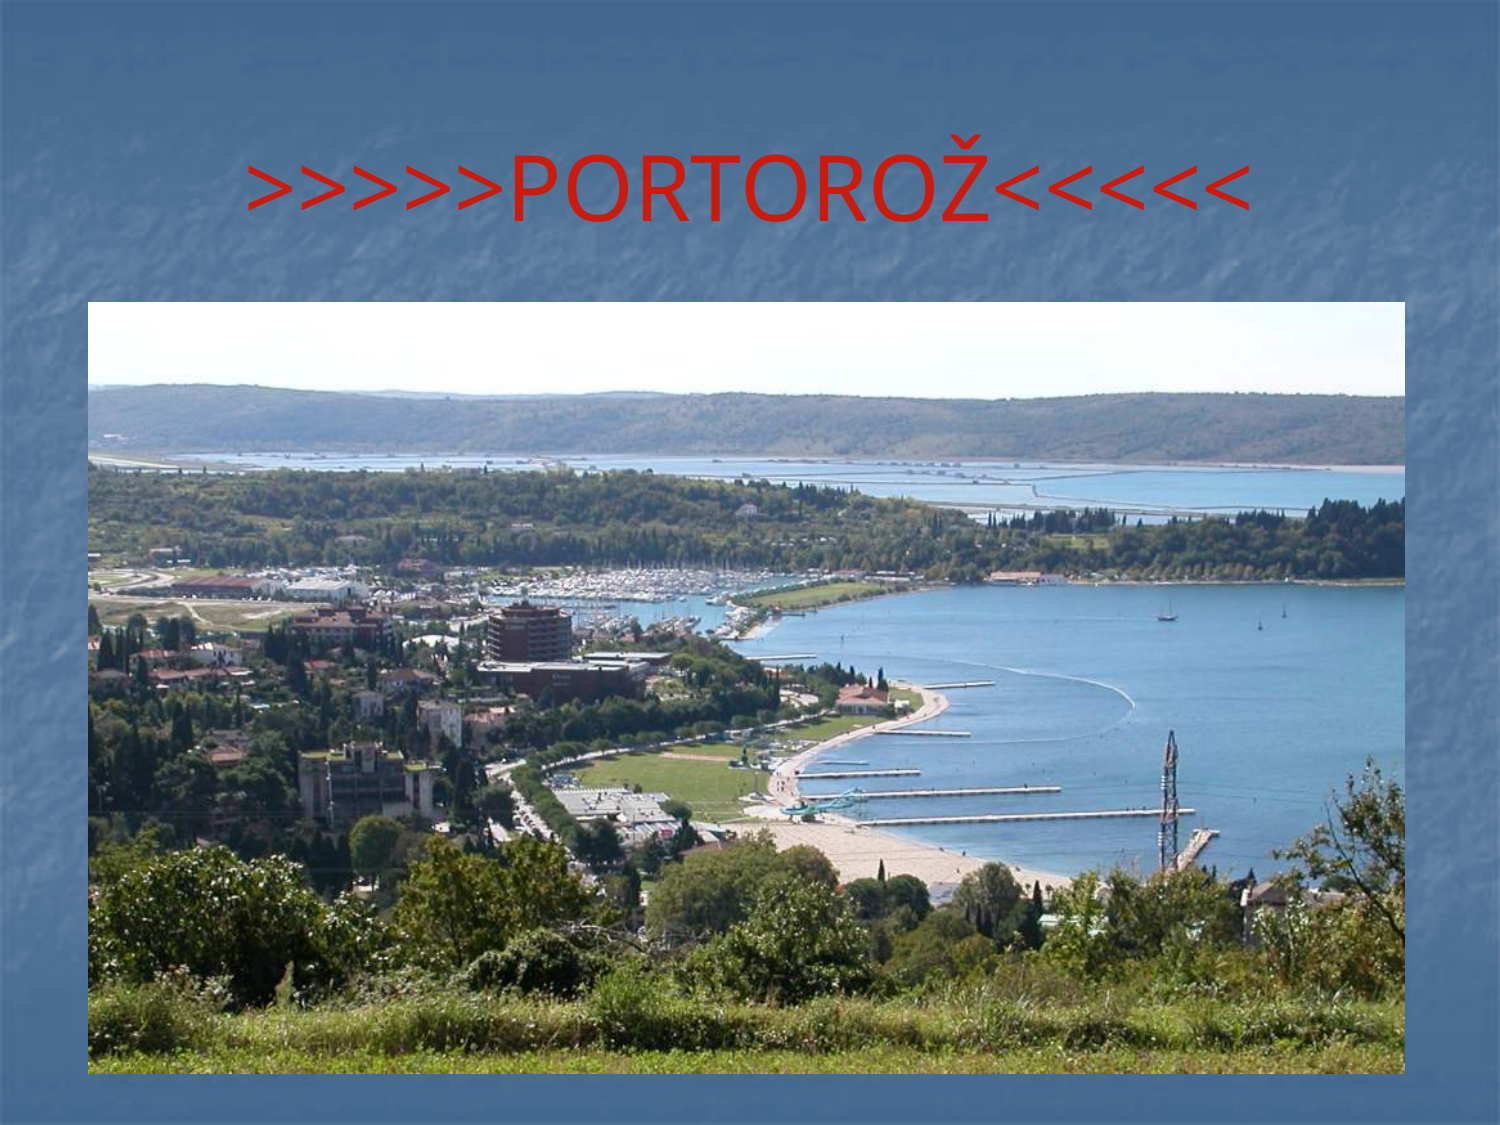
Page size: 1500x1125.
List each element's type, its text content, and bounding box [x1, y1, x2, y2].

picture [0, 0, 1500, 1125]
title >>>>>PORTOROŽ<<<<< [112, 78, 1388, 291]
